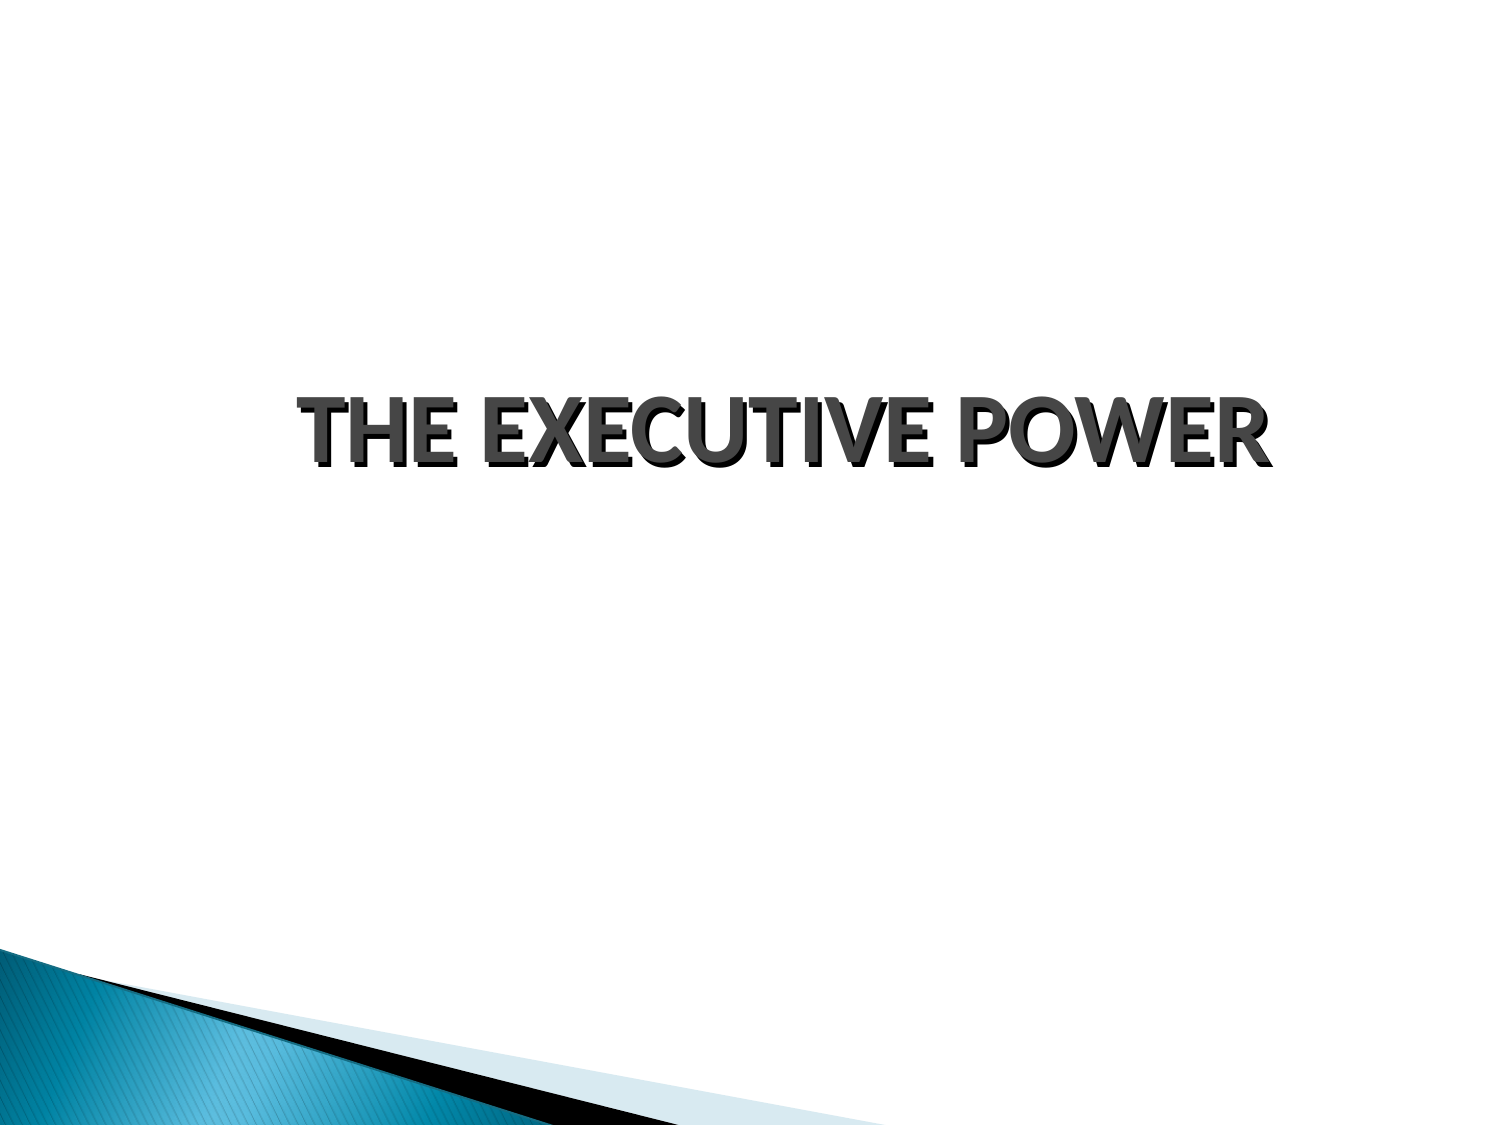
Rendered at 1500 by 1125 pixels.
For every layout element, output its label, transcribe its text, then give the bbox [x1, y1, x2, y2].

title THE EXECUTIVE POWER [281, 269, 1500, 577]
